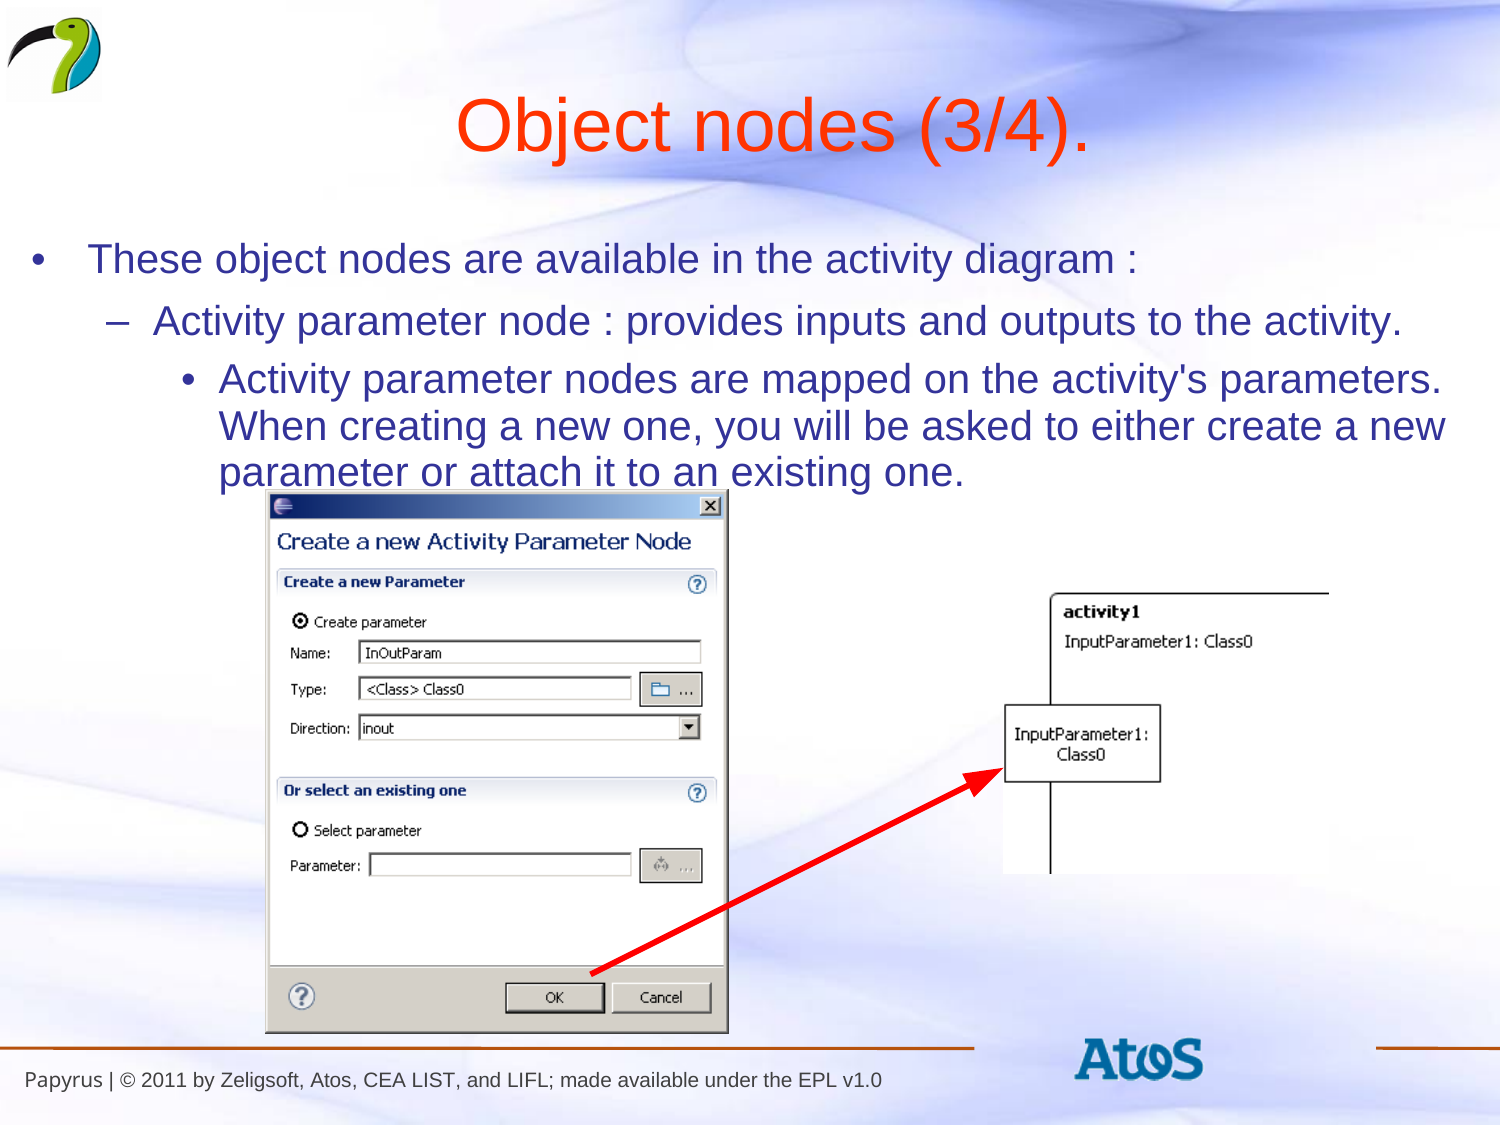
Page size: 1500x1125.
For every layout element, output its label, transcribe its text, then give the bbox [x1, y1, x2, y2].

picture [0, 0, 1500, 1125]
title Object nodes (3/4). [283, 64, 1264, 186]
list These object nodes are available in the activity diagram : Activity parameter node : provides inputs and outputs to the activity. Activity parameter nodes are mapped on the activity's parameters. When creating a new one, you will be asked to either create a new parameter or attach it to an existing one. [31, 236, 1469, 975]
